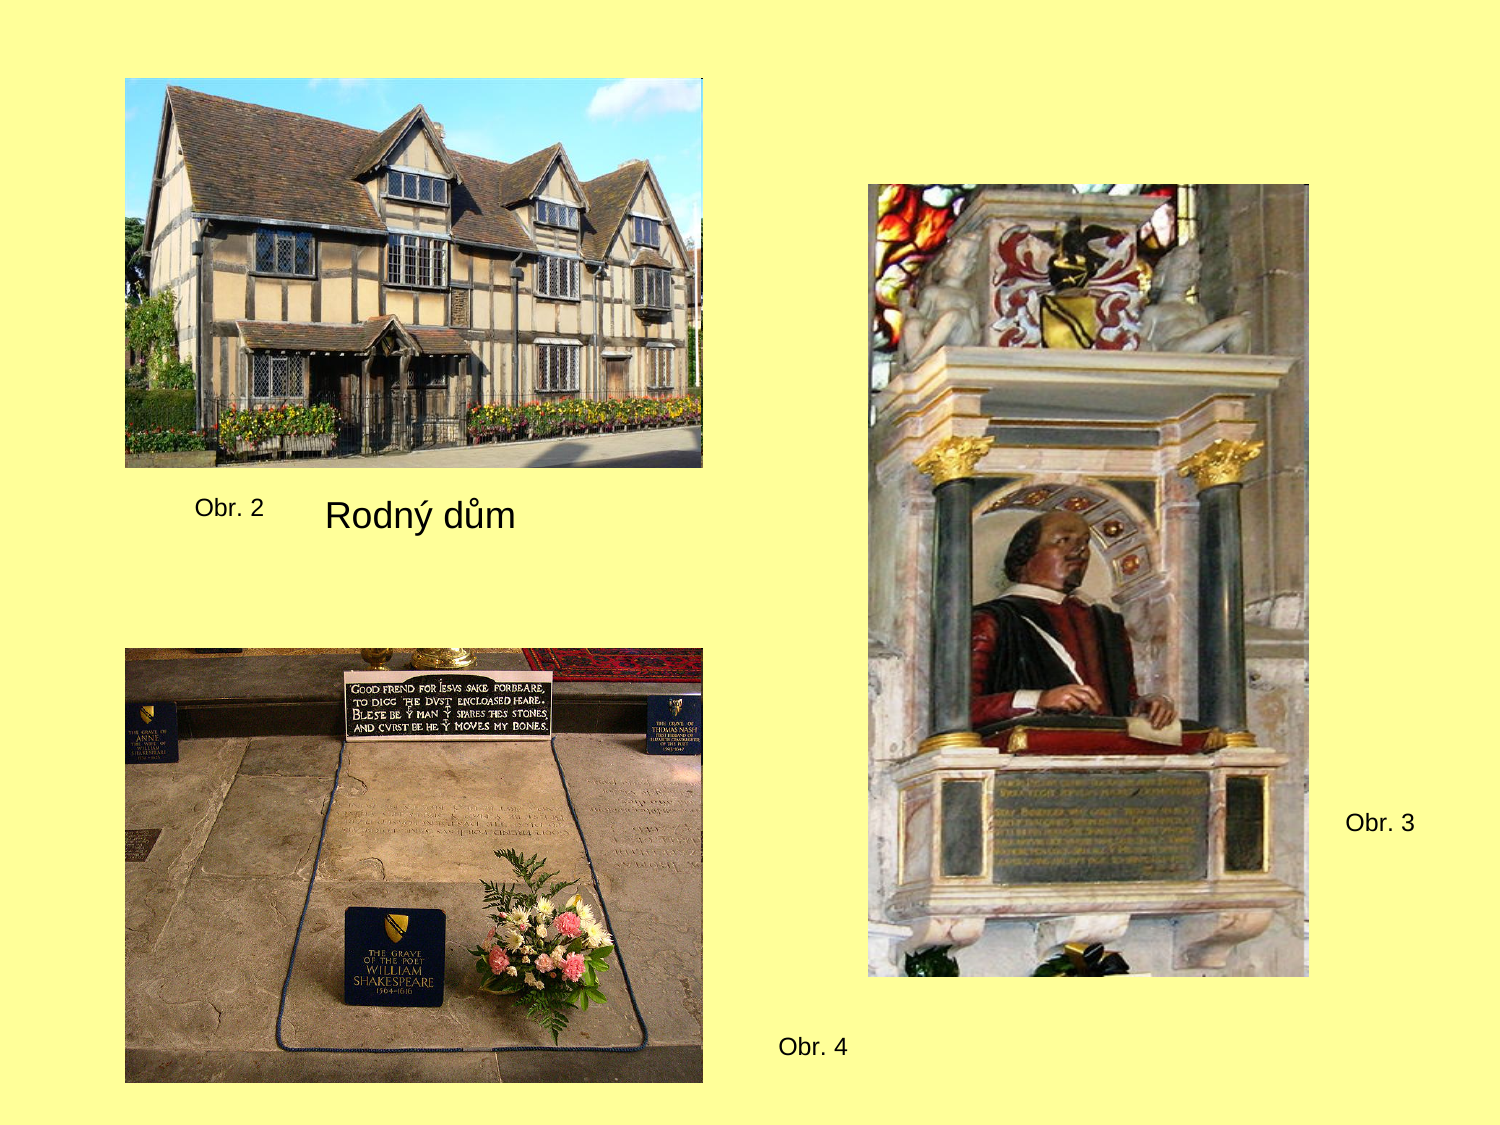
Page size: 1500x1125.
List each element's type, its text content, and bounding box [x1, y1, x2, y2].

picture [125, 78, 703, 468]
picture [868, 184, 1309, 977]
text_box Obr. 2 [179, 483, 280, 529]
text_box Obr. 4 [763, 1023, 864, 1069]
picture [125, 648, 703, 1083]
text_box Obr. 3 [1330, 798, 1431, 845]
text_box Rodný dům [310, 483, 532, 544]
